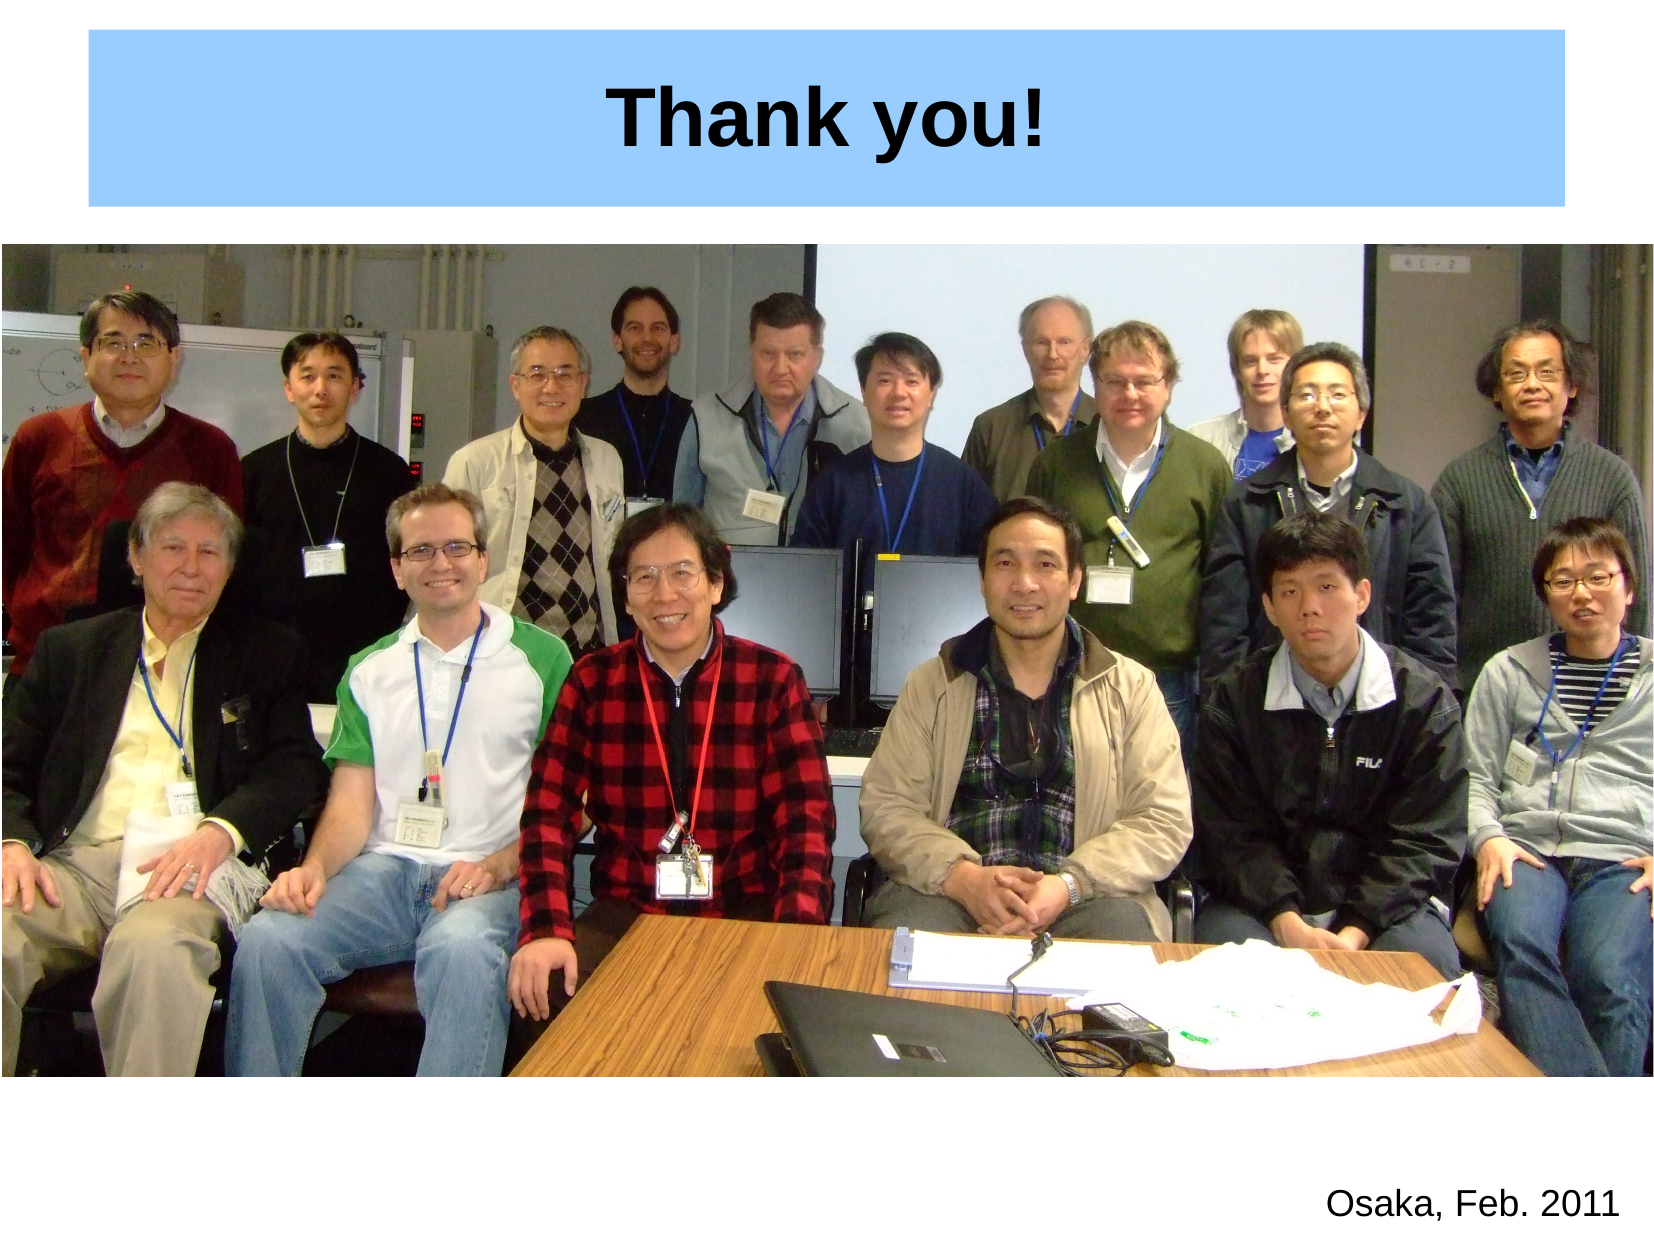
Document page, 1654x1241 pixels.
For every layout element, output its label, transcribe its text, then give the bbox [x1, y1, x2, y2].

picture [2, 244, 1654, 1077]
title Thank you! [88, 29, 1565, 207]
text_box Osaka, Feb. 2011 [1311, 1175, 1632, 1237]
